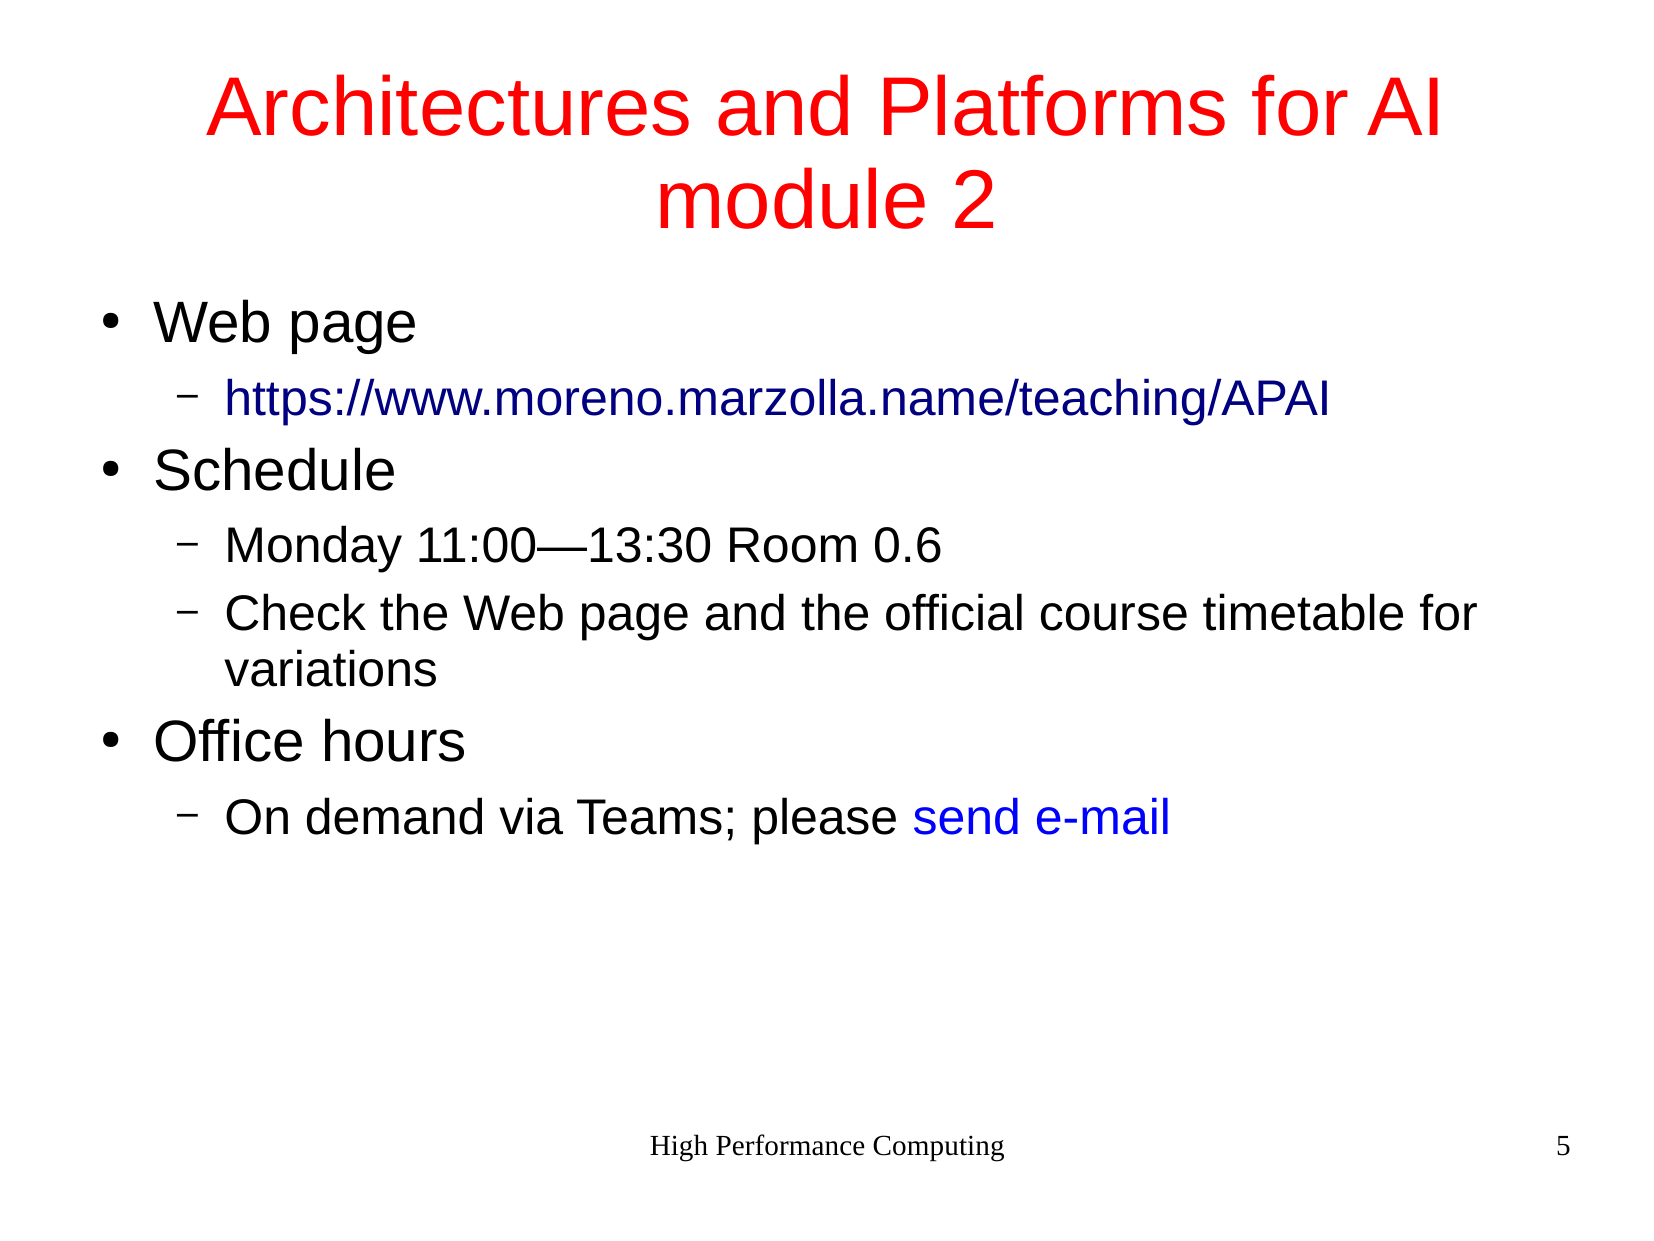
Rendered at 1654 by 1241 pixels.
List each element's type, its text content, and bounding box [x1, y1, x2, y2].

list Web page https://www.moreno.marzolla.name/teaching/APAI Schedule Monday 11:00—13:30 Room 0.6 Check the Web page and the official course timetable for variations Office hours On demand via Teams; please send e-mail [82, 290, 1571, 1109]
title Architectures and Platforms for AI module 2 [82, 49, 1571, 257]
